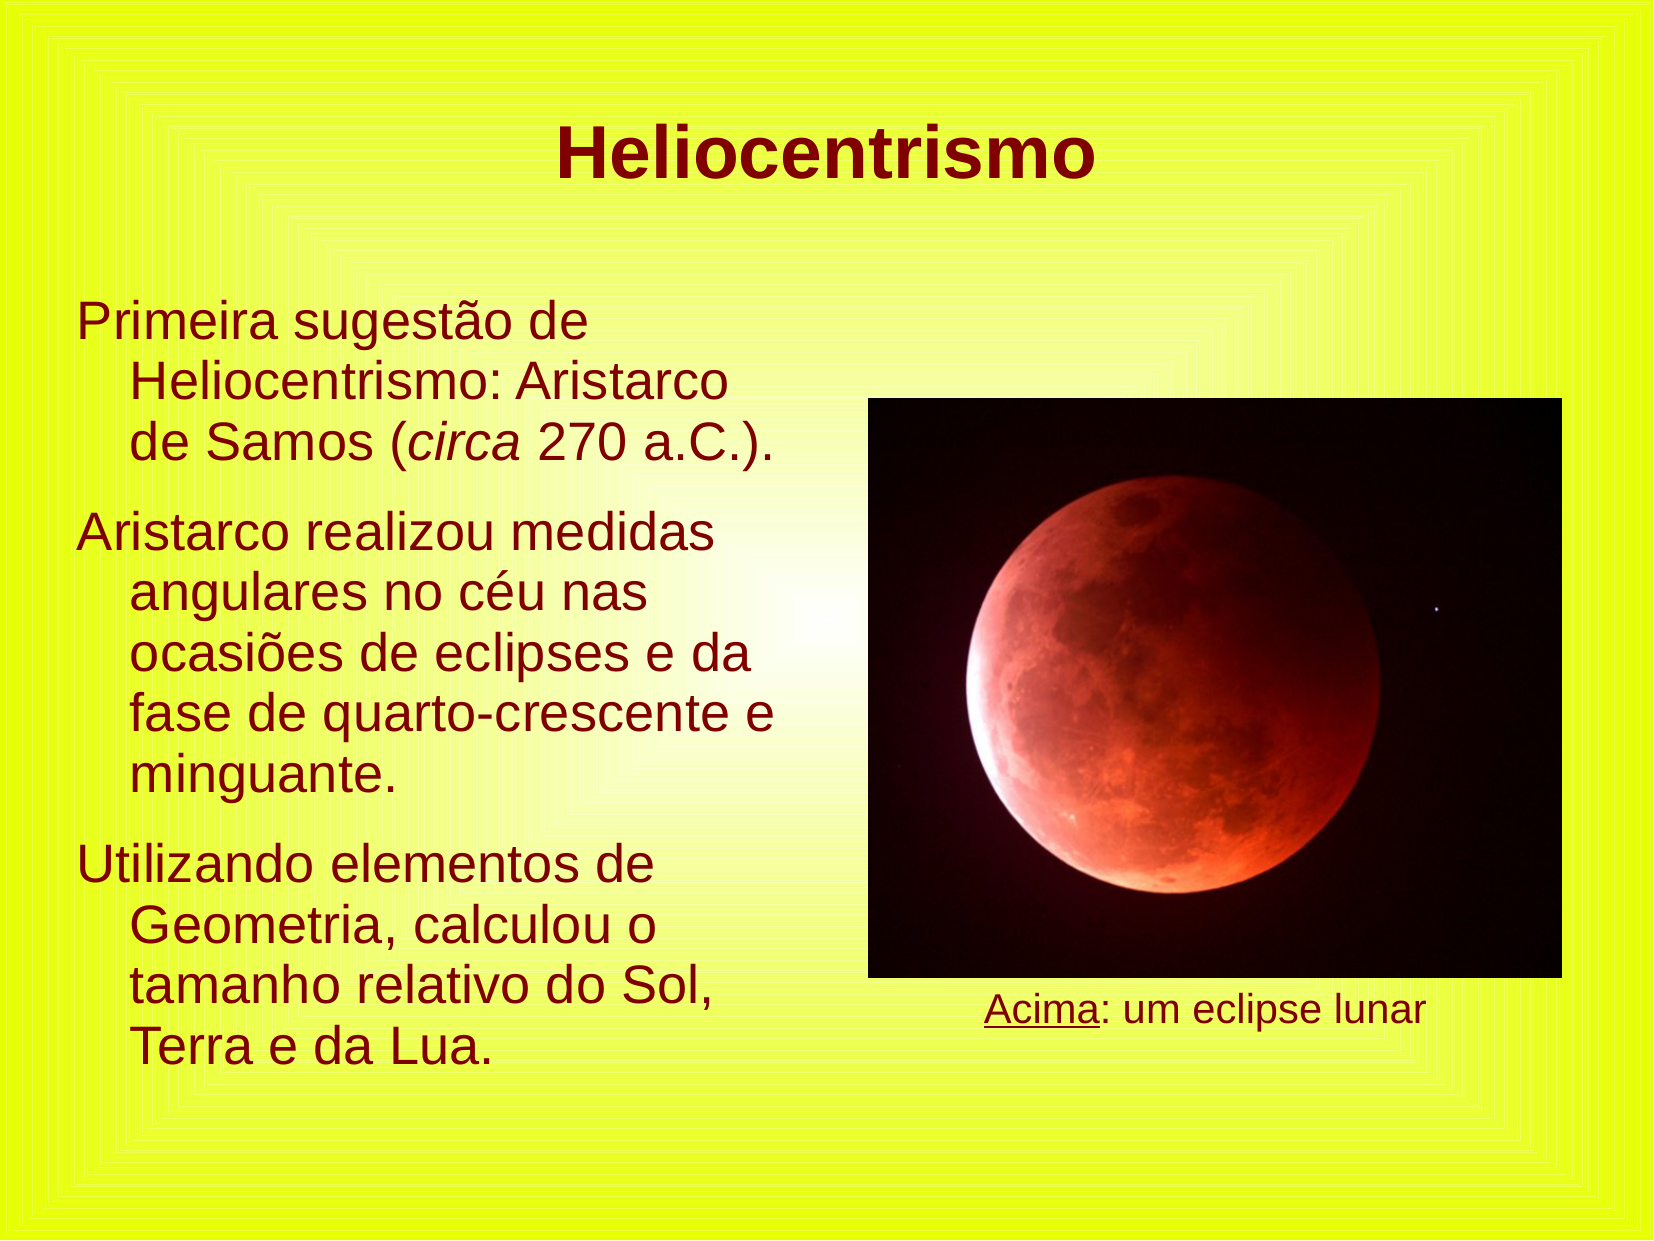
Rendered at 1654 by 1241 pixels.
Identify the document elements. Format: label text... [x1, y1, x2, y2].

list Primeira sugestão de Heliocentrismo: Aristarco de Samos (circa 270 a.C.). Aristarco realizou medidas angulares no céu nas ocasiões de eclipses e da fase de quarto-crescente e minguante. Utilizando elementos de Geometria, calculou o tamanho relativo do Sol, Terra e da Lua. [59, 290, 786, 1158]
picture [845, 290, 1572, 1109]
text_box Acima: um eclipse lunar [969, 978, 1442, 1046]
title Heliocentrismo [82, 49, 1571, 257]
